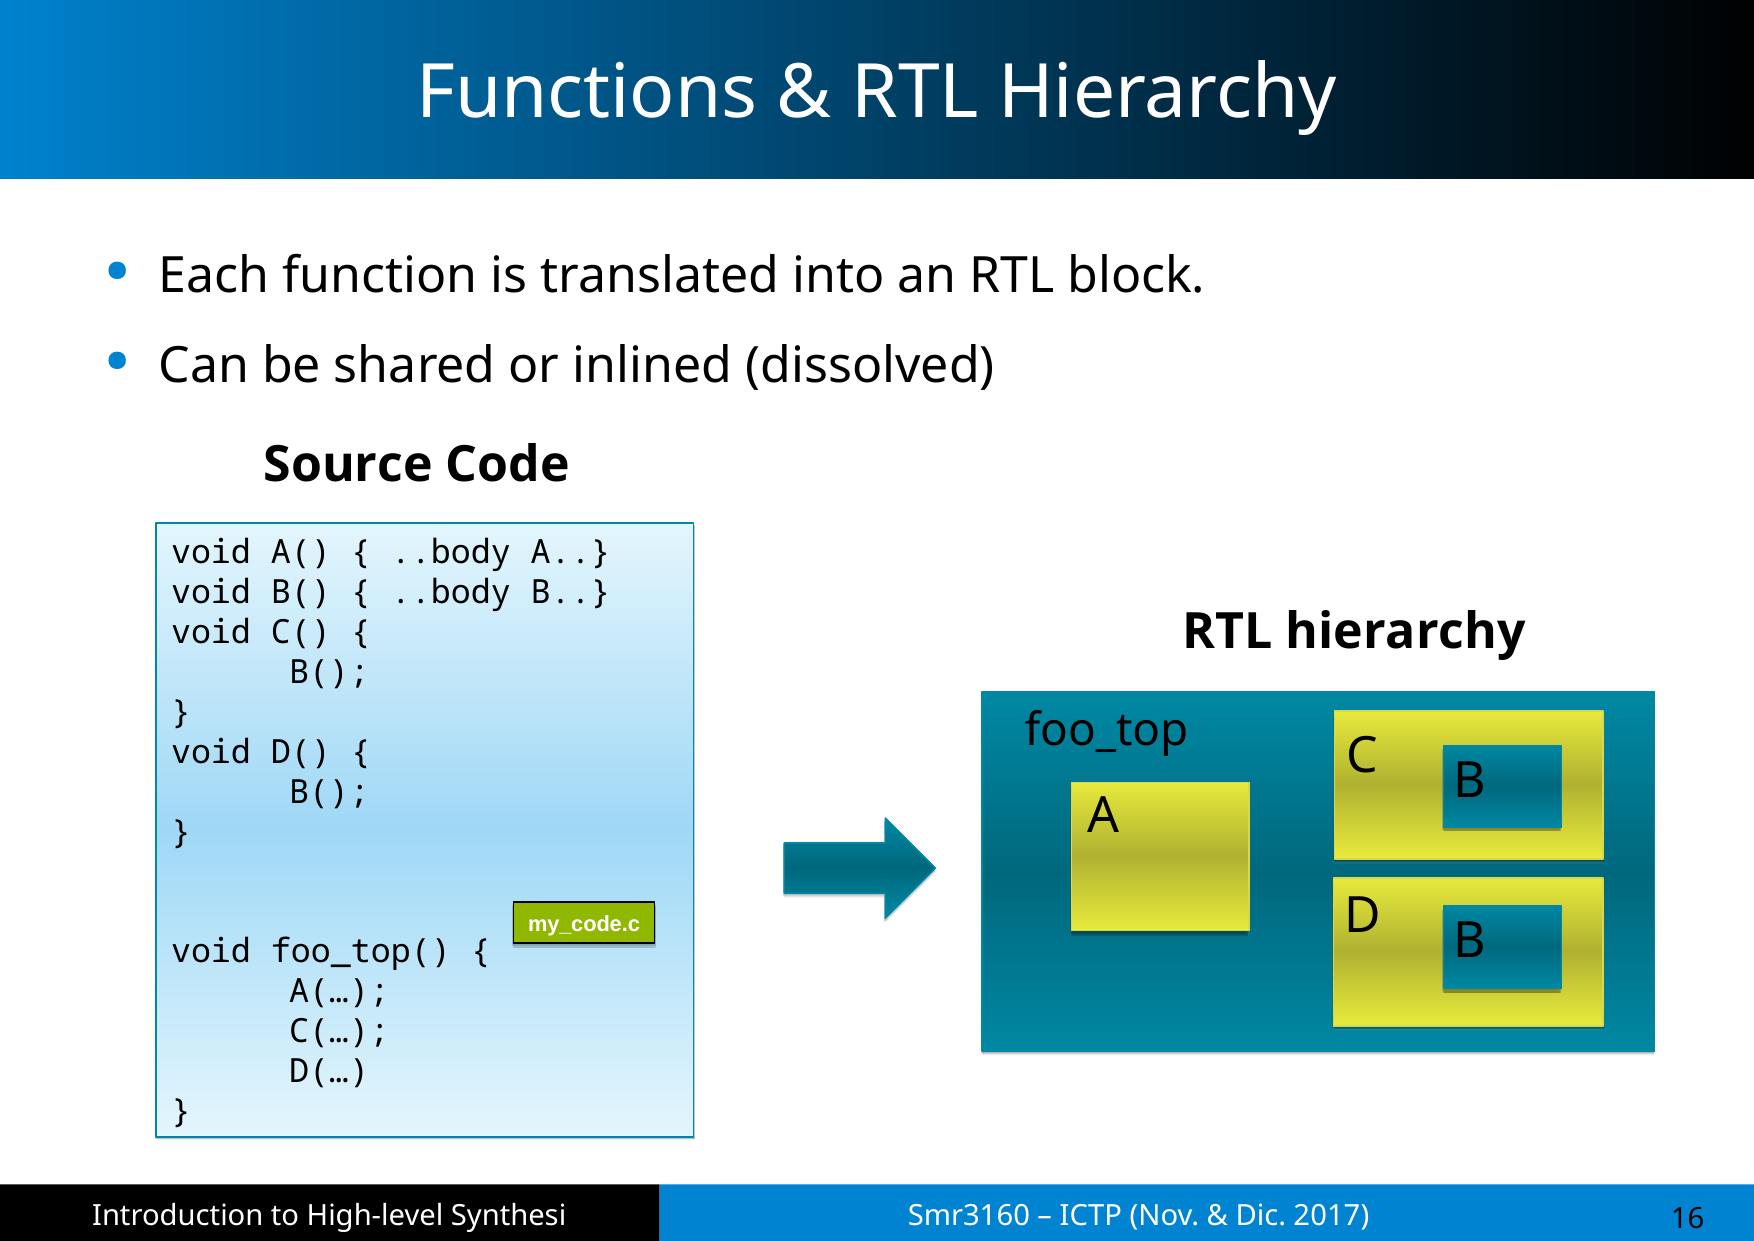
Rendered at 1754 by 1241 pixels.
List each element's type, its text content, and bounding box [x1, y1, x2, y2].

list Each function is translated into an RTL block. Can be shared or inlined (dissolved) [87, 242, 1667, 1010]
title Functions & RTL Hierarchy [87, 37, 1667, 139]
text_box void A() { ..body A..} void B() { ..body B..} void C() { B(); } void D() { B(); } void foo_top() { A(…); C(…); D(…) } [156, 1010, 694, 1137]
text_box [981, 1010, 1655, 1052]
